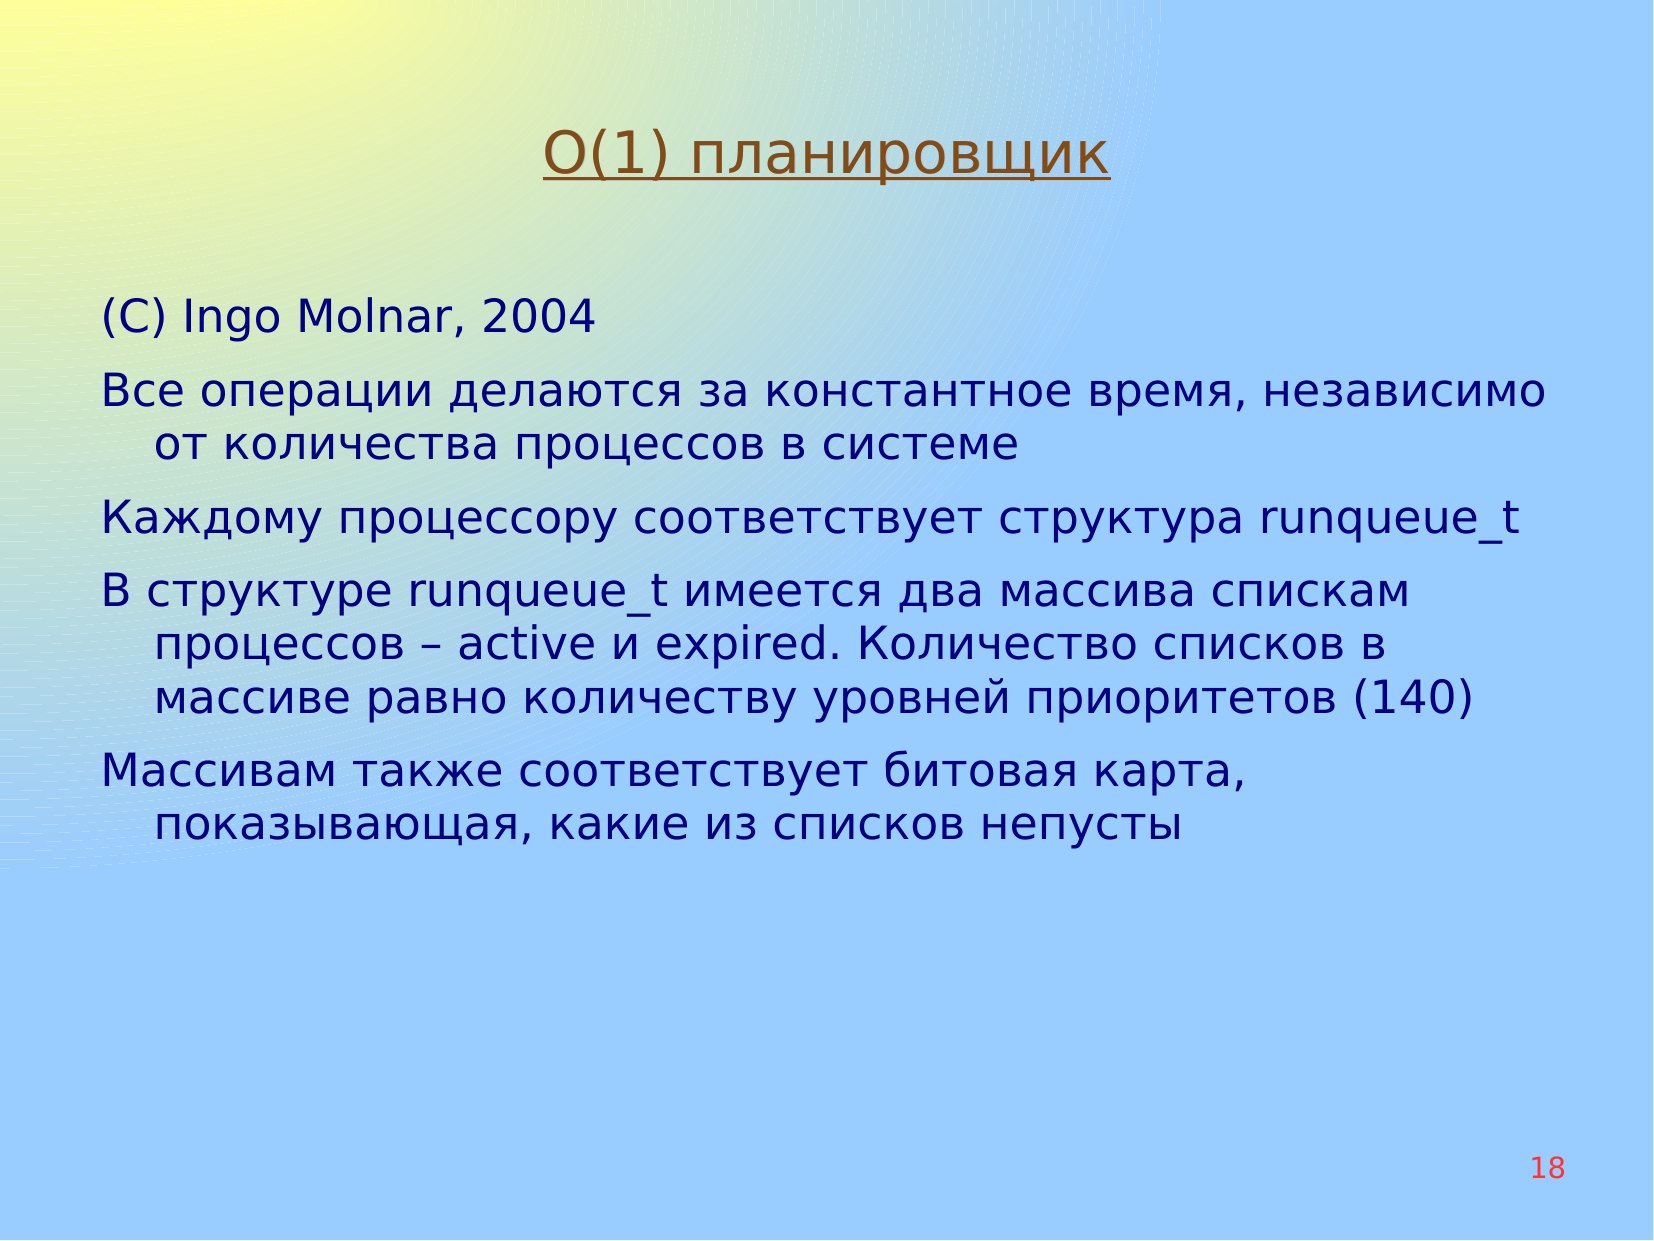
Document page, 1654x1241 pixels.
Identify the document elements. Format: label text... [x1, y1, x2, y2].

title O(1) планировщик [82, 56, 1571, 250]
list (C) Ingo Molnar, 2004 Все операции делаются за константное время, независимо от количества процессов в системе Каждому процессору соответствует структура runqueue_t В структуре runqueue_t имеется два массива спискам процессов – active и expired. Количество списков в массиве равно количеству уровней приоритетов (140) Массивам также соответствует битовая карта, показывающая, какие из списков непусты [82, 290, 1571, 1094]
